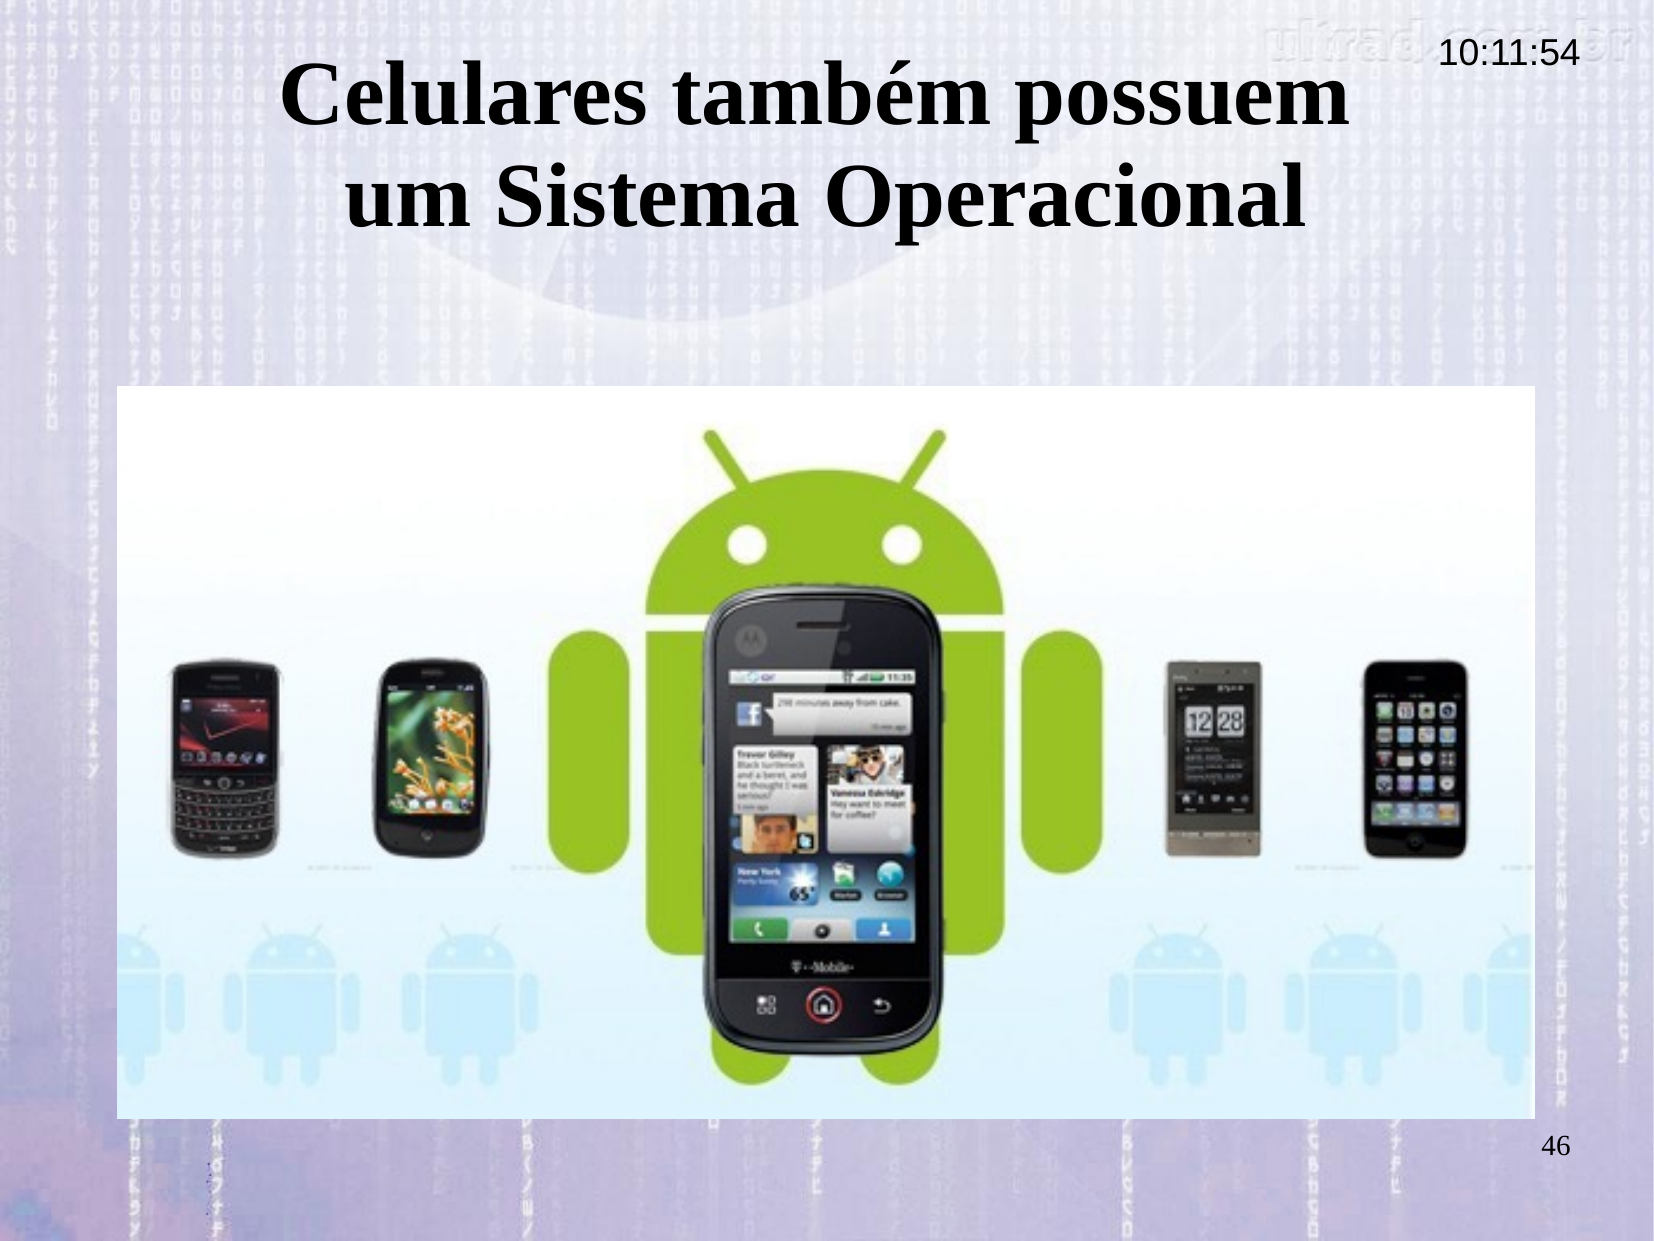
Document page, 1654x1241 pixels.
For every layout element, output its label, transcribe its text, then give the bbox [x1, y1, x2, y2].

picture [0, 0, 1654, 1241]
text_box 10:53:40 [1423, 23, 1631, 94]
text_box Celulares também possuem um Sistema Operacional [29, 35, 1625, 290]
